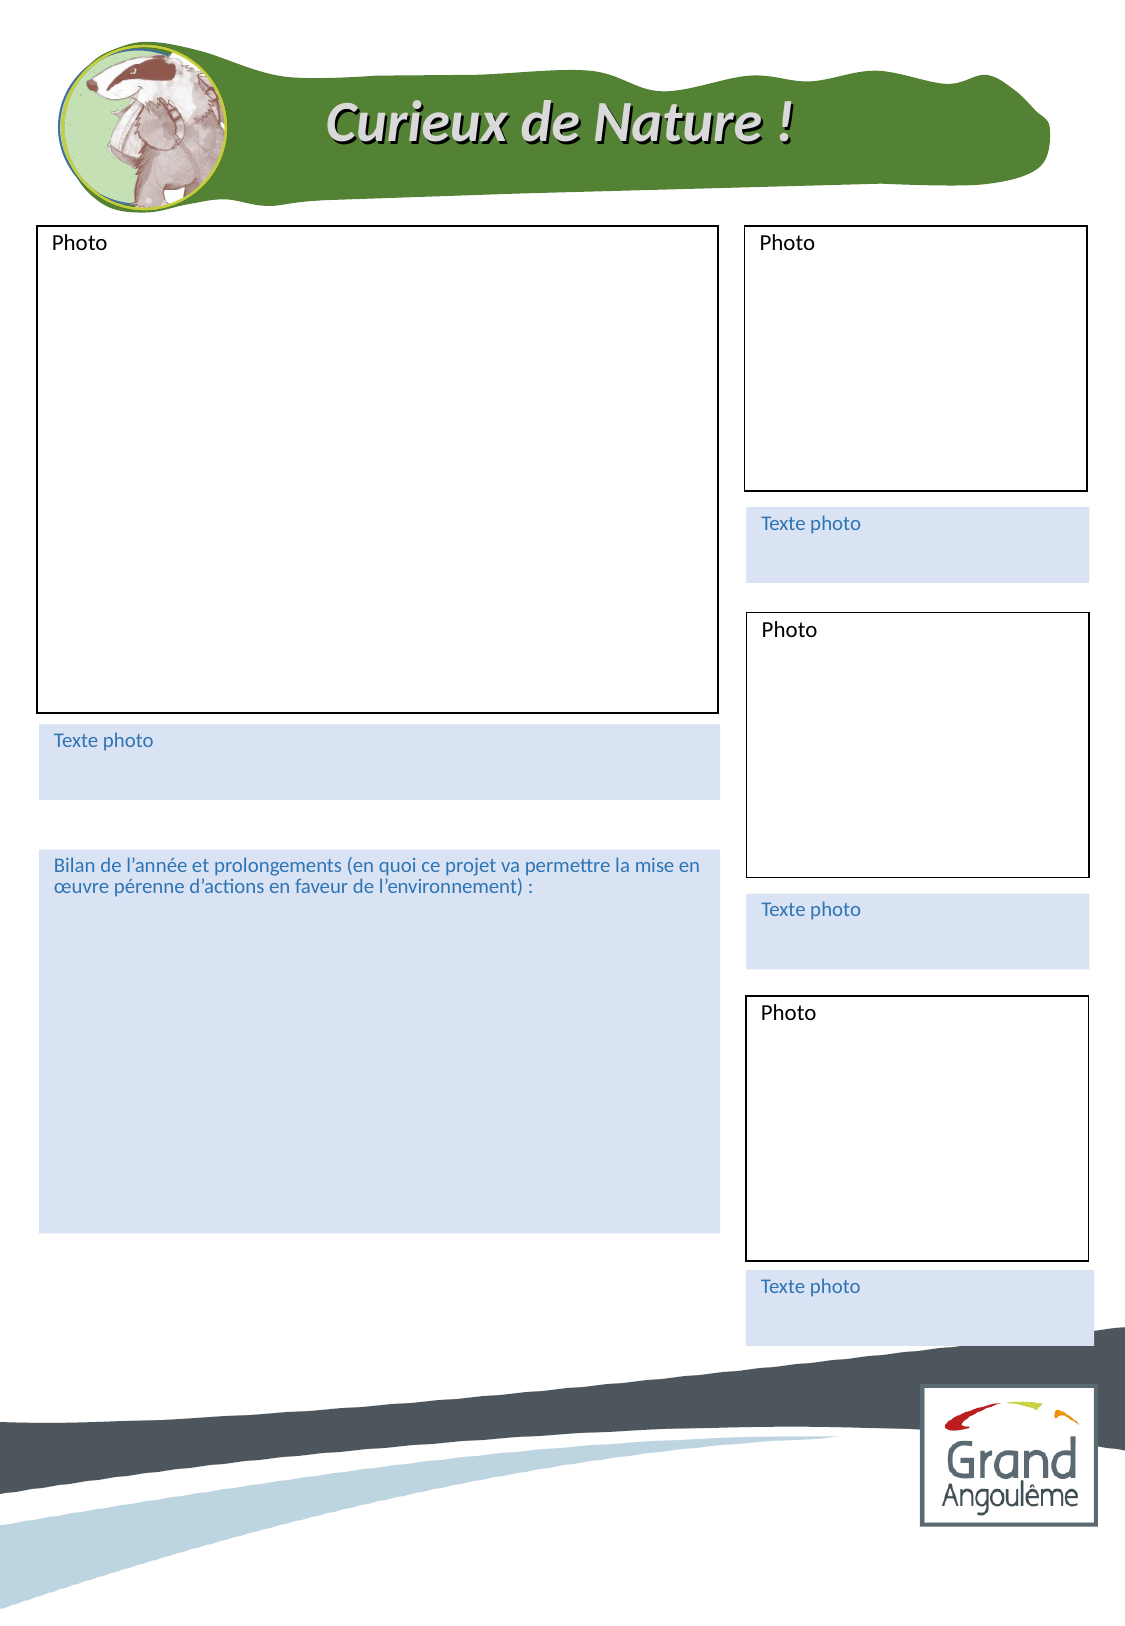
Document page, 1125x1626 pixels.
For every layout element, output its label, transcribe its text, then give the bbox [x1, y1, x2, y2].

text_box Texte photo [745, 1270, 1095, 1346]
picture [0, 1312, 1125, 1625]
text_box Curieux de Nature ! [239, 64, 1051, 206]
text_box Photo [744, 225, 1088, 491]
text_box Texte photo [746, 507, 1090, 583]
text_box Texte photo [746, 893, 1090, 970]
text_box Texte photo [39, 724, 721, 801]
text_box Bilan de l’année et prolongements (en quoi ce projet va permettre la mise en œuvre pérenne d’actions en faveur de l’environnement) : [39, 849, 721, 1234]
text_box Photo [745, 995, 1089, 1261]
picture [48, 35, 239, 226]
text_box Photo [746, 612, 1090, 878]
text_box Photo [36, 225, 718, 714]
